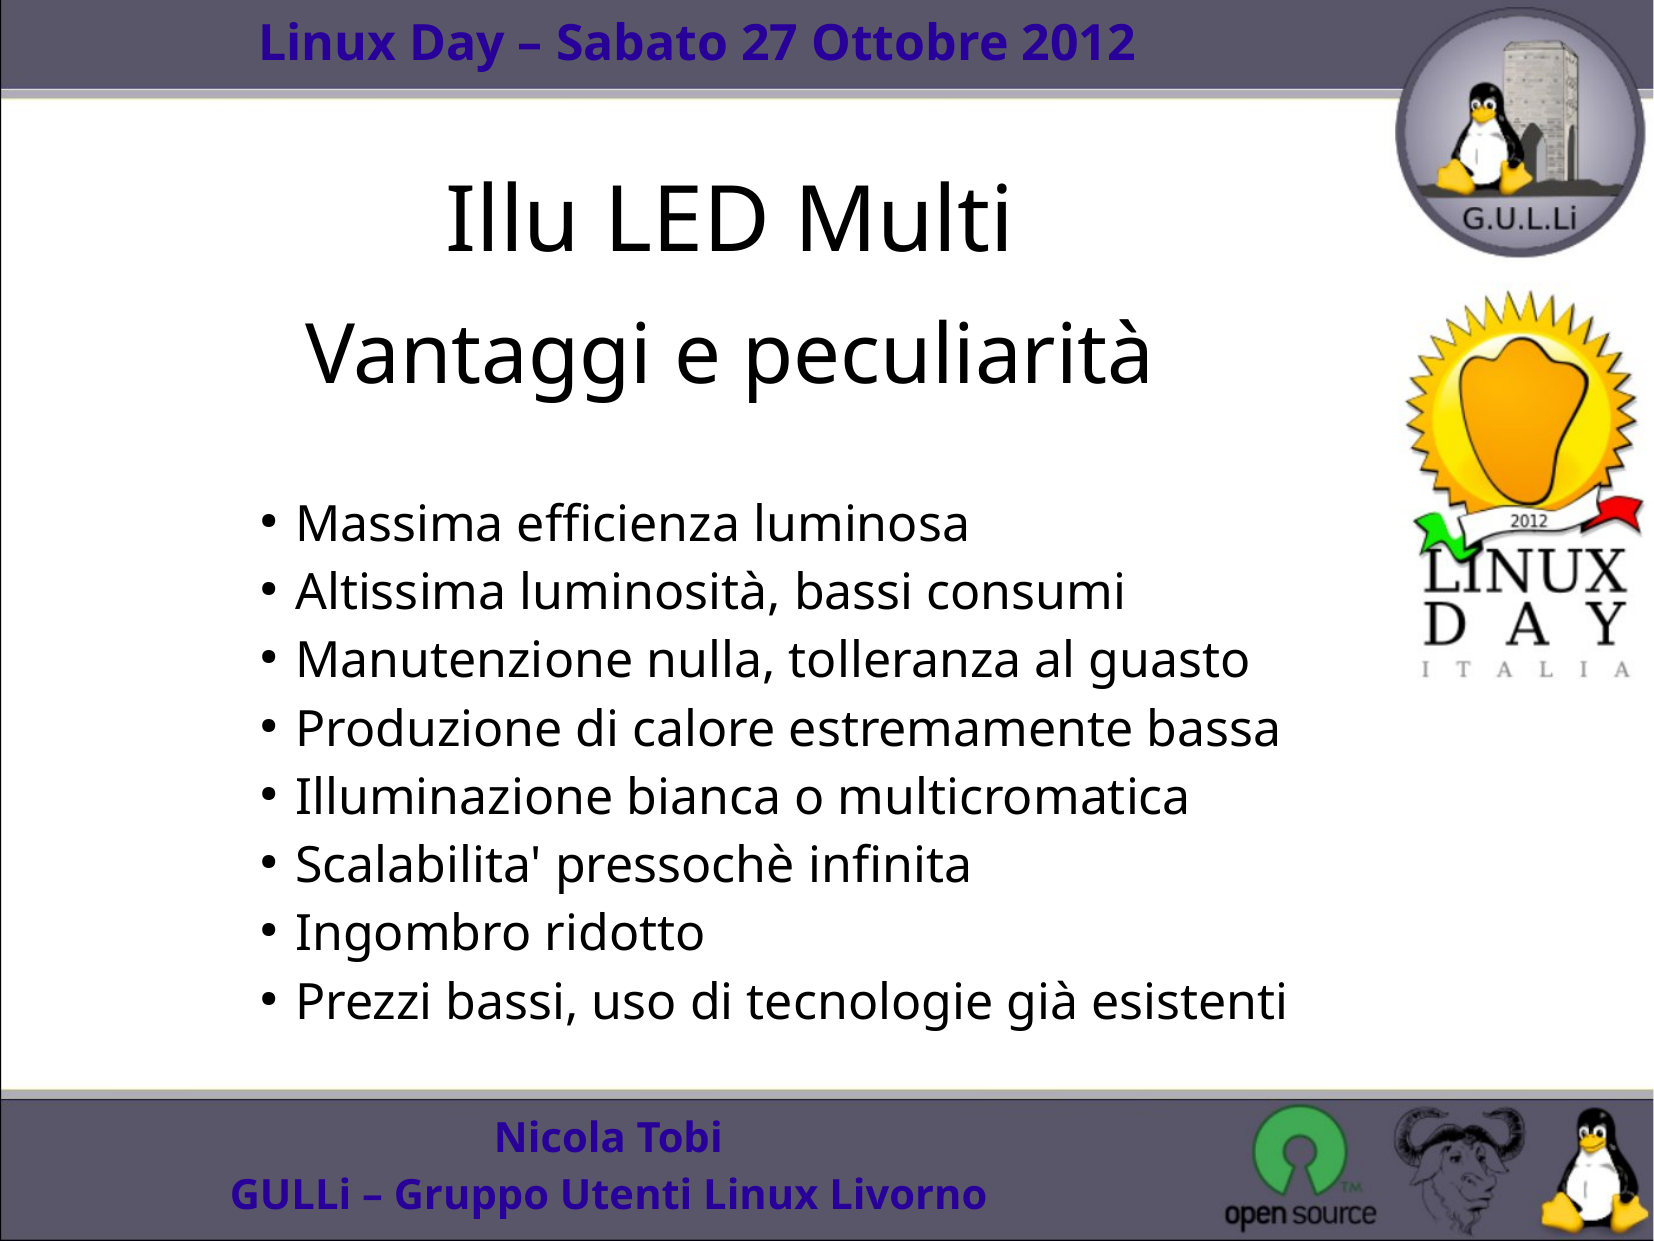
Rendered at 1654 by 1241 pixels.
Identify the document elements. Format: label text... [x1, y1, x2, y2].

subtitle Vantaggi e peculiarità Massima efficienza luminosa Altissima luminosità, bassi consumi Manutenzione nulla, tolleranza al guasto Produzione di calore estremamente bassa Illuminazione bianca o multicromatica Scalabilita' pressochè infinita Ingombro ridotto Prezzi bassi, uso di tecnologie già esistenti [82, 287, 1378, 1111]
picture [0, 0, 1654, 1241]
text_box Nicola Tobi GULLi – Gruppo Utenti Linux Livorno [0, 1100, 1218, 1241]
title Illu LED Multi [82, 112, 1378, 287]
text_box Linux Day – Sabato 27 Ottobre 2012 [0, 0, 1395, 97]
